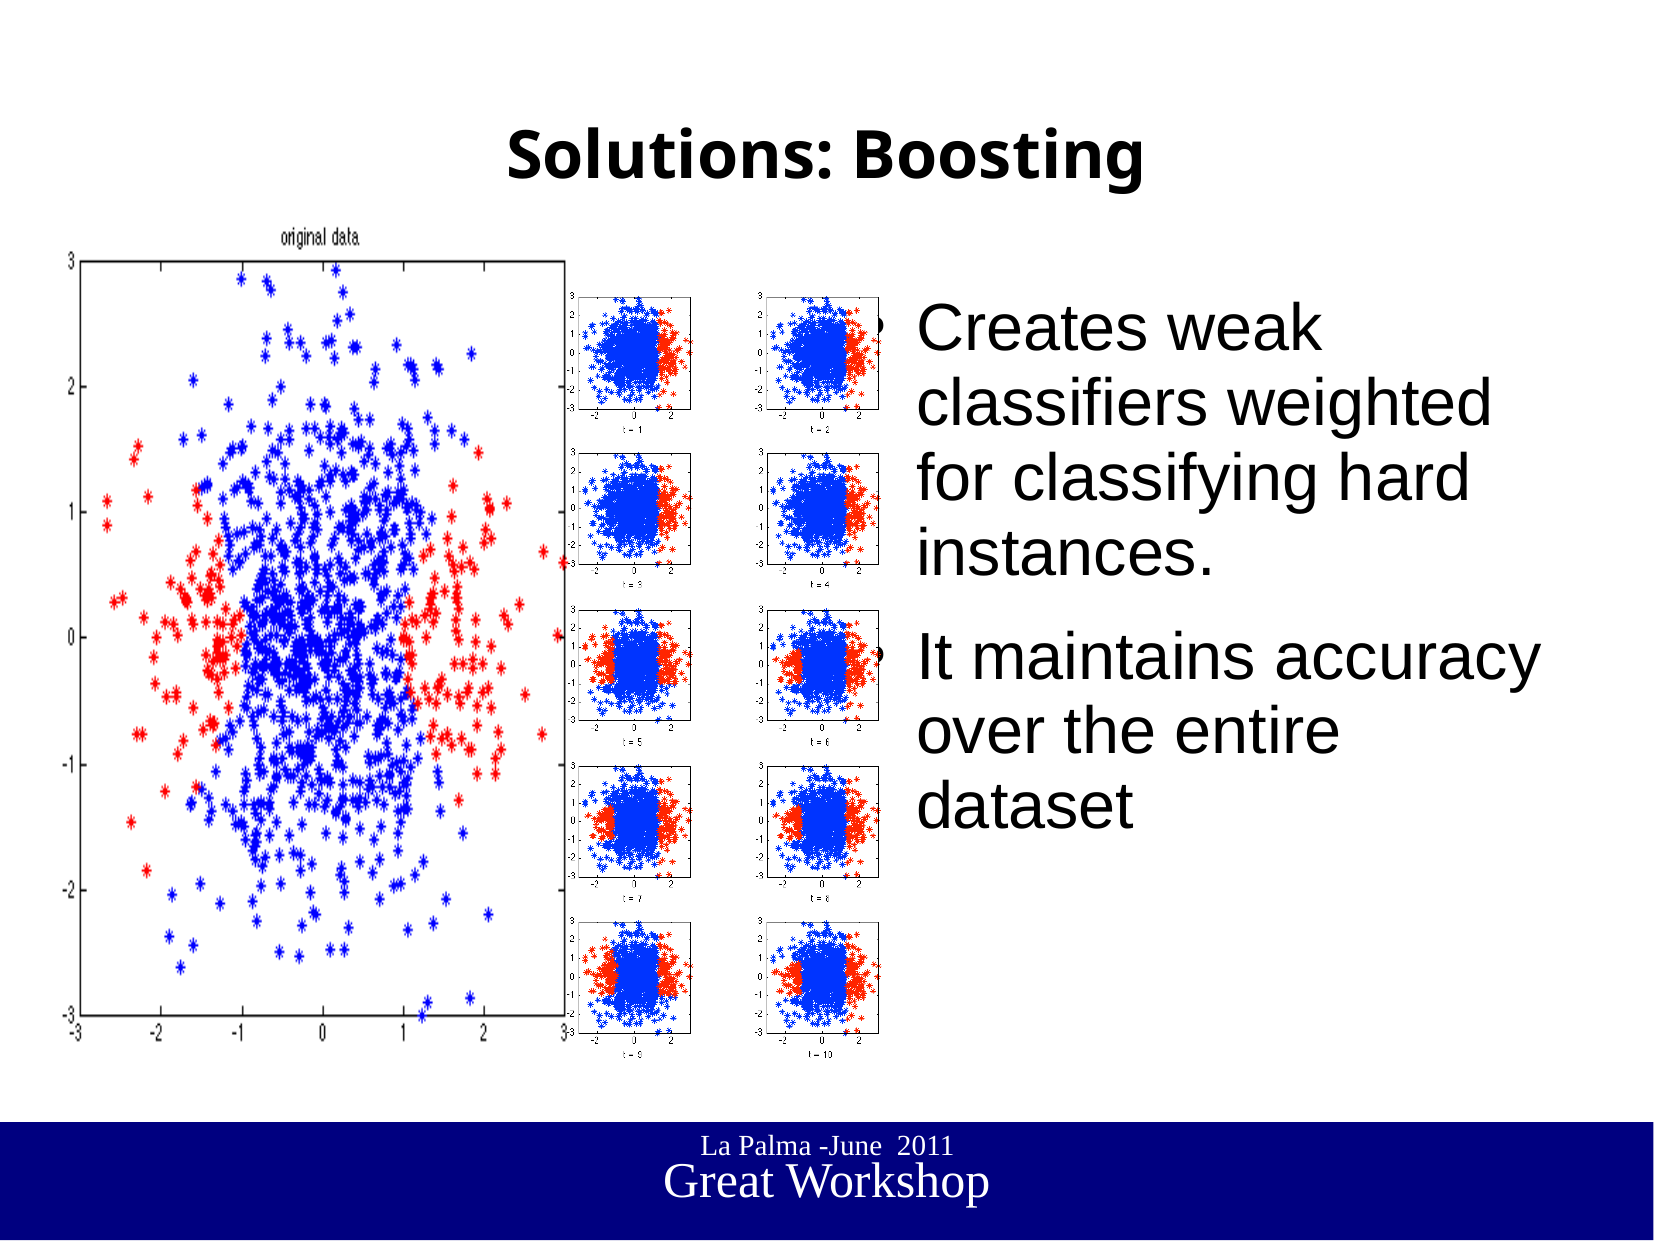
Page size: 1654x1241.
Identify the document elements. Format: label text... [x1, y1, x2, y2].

picture [53, 206, 891, 1063]
title Solutions: Boosting [82, 49, 1571, 257]
list Creates weak classifiers weighted for classifying hard instances. It maintains accuracy over the entire dataset [845, 290, 1572, 1109]
